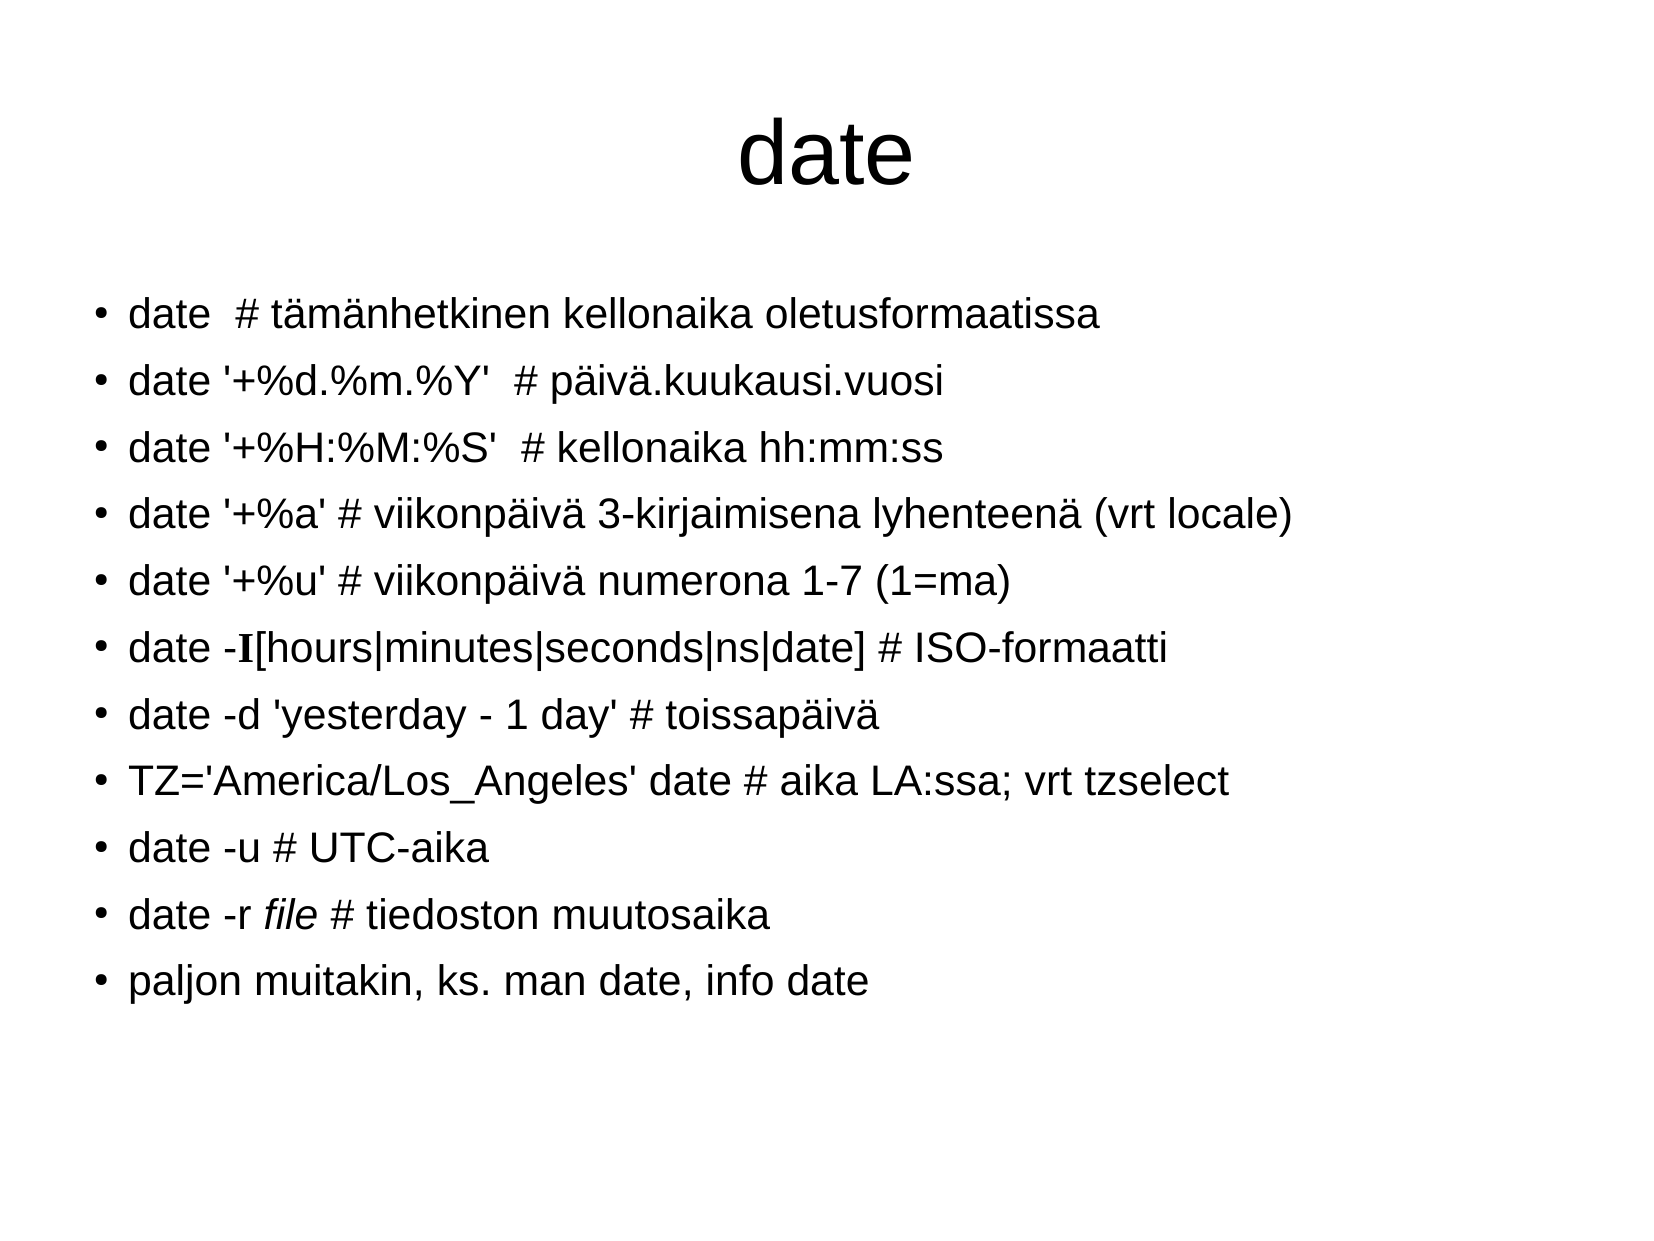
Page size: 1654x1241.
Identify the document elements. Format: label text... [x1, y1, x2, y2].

list date # tämänhetkinen kellonaika oletusformaatissa date '+%d.%m.%Y' # päivä.kuukausi.vuosi date '+%H:%M:%S' # kellonaika hh:mm:ss date '+%a' # viikonpäivä 3-kirjaimisena lyhenteenä (vrt locale) date '+%u' # viikonpäivä numerona 1-7 (1=ma) date -I[hours|minutes|seconds|ns|date] # ISO-formaatti date -d 'yesterday - 1 day' # toissapäivä TZ='America/Los_Angeles' date # aika LA:ssa; vrt tzselect date -u # UTC-aika date -r file # tiedoston muutosaika paljon muitakin, ks. man date, info date [82, 290, 1571, 1010]
title date [82, 49, 1571, 257]
